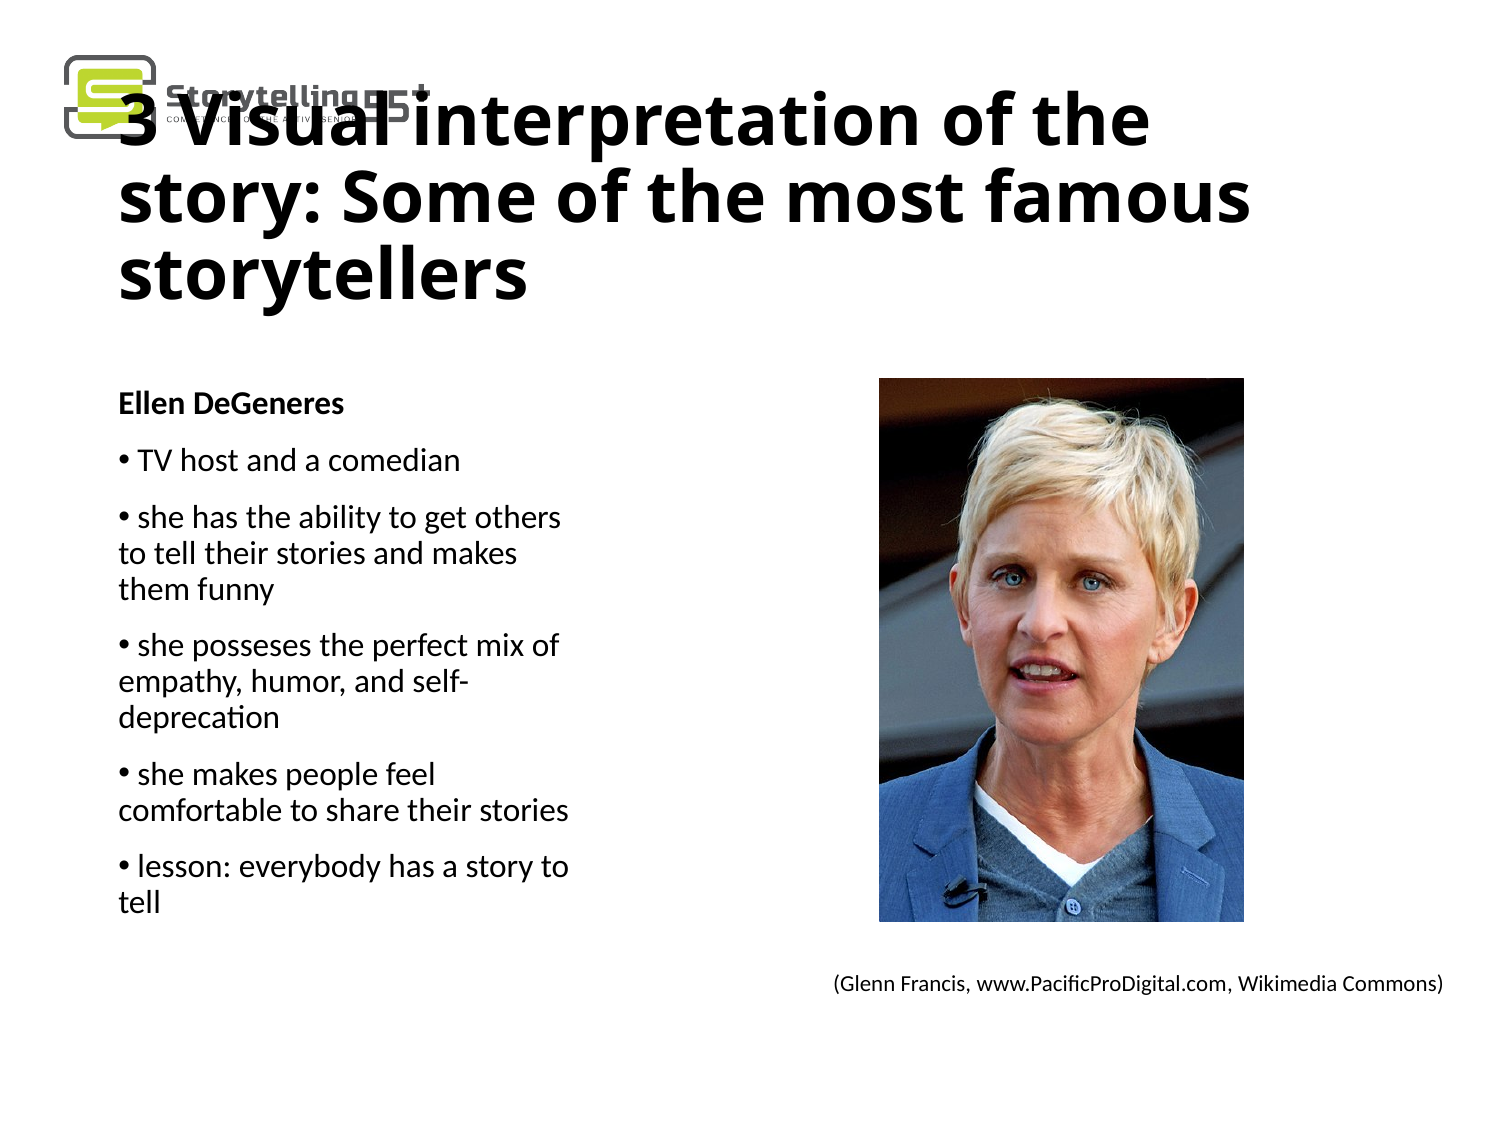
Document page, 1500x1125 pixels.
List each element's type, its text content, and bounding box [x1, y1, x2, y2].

picture [64, 55, 430, 139]
text_box (Glenn Francis, www.PacificProDigital.com, Wikimedia Commons) [771, 961, 1489, 1004]
picture [879, 378, 1244, 922]
list Ellen DeGeneres TV host and a comedian she has the ability to get others to tell their stories and makes them funny she posseses the perfect mix of empathy, humor, and self-deprecation she makes people feel comfortable to share their stories lesson: everybody has a story to tell [103, 378, 588, 1091]
title 3 Visual interpretation of the story: Some of the most famous storytellers [103, 75, 1381, 400]
